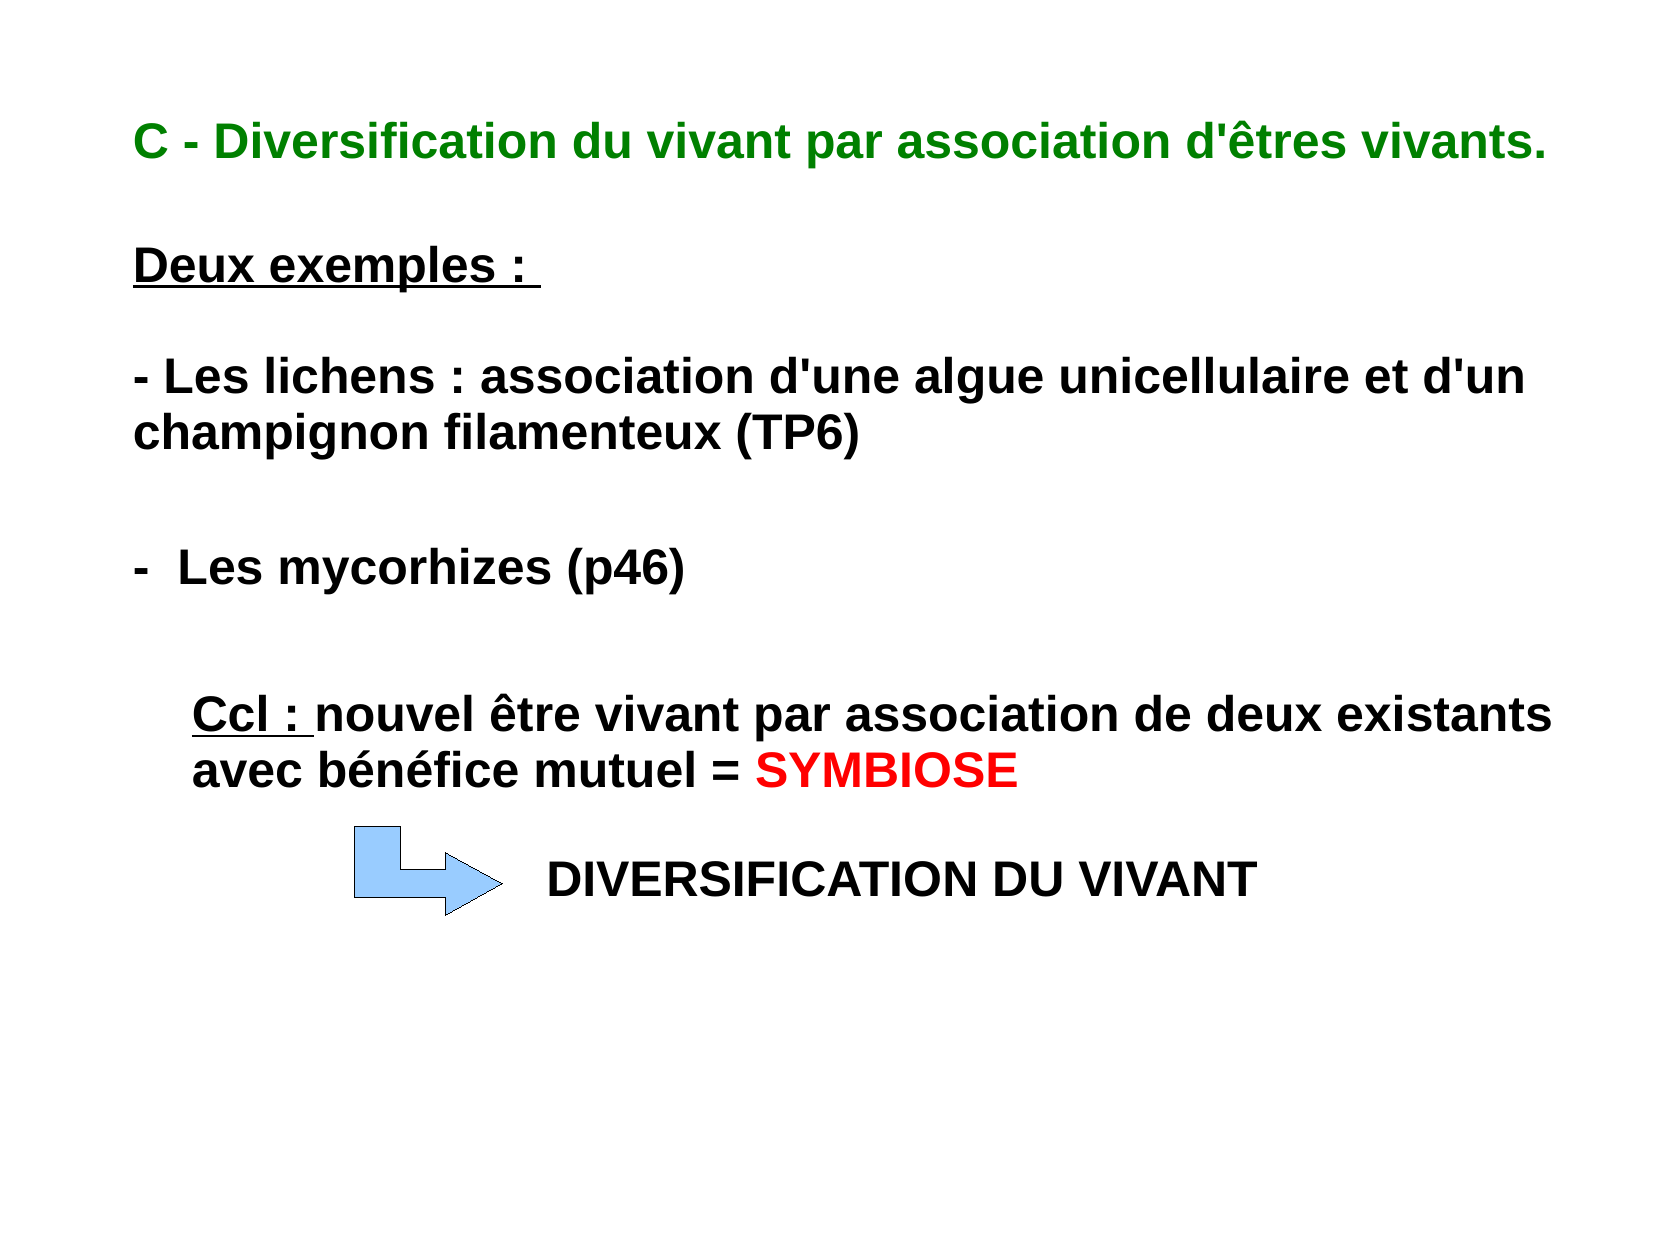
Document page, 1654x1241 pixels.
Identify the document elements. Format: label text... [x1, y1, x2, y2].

text_box Ccl : nouvel être vivant par association de deux existants avec bénéfice mutuel = SYMBIOSE [177, 679, 1654, 808]
text_box C - Diversification du vivant par association d'êtres vivants. [118, 105, 1565, 178]
text_box [354, 826, 503, 916]
text_box Deux exemples : - Les lichens : association d'une algue unicellulaire et d'un champignon filamenteux (TP6) [118, 229, 1565, 473]
text_box DIVERSIFICATION DU VIVANT [531, 843, 1300, 916]
text_box - Les mycorhizes (p46) [118, 531, 1654, 604]
